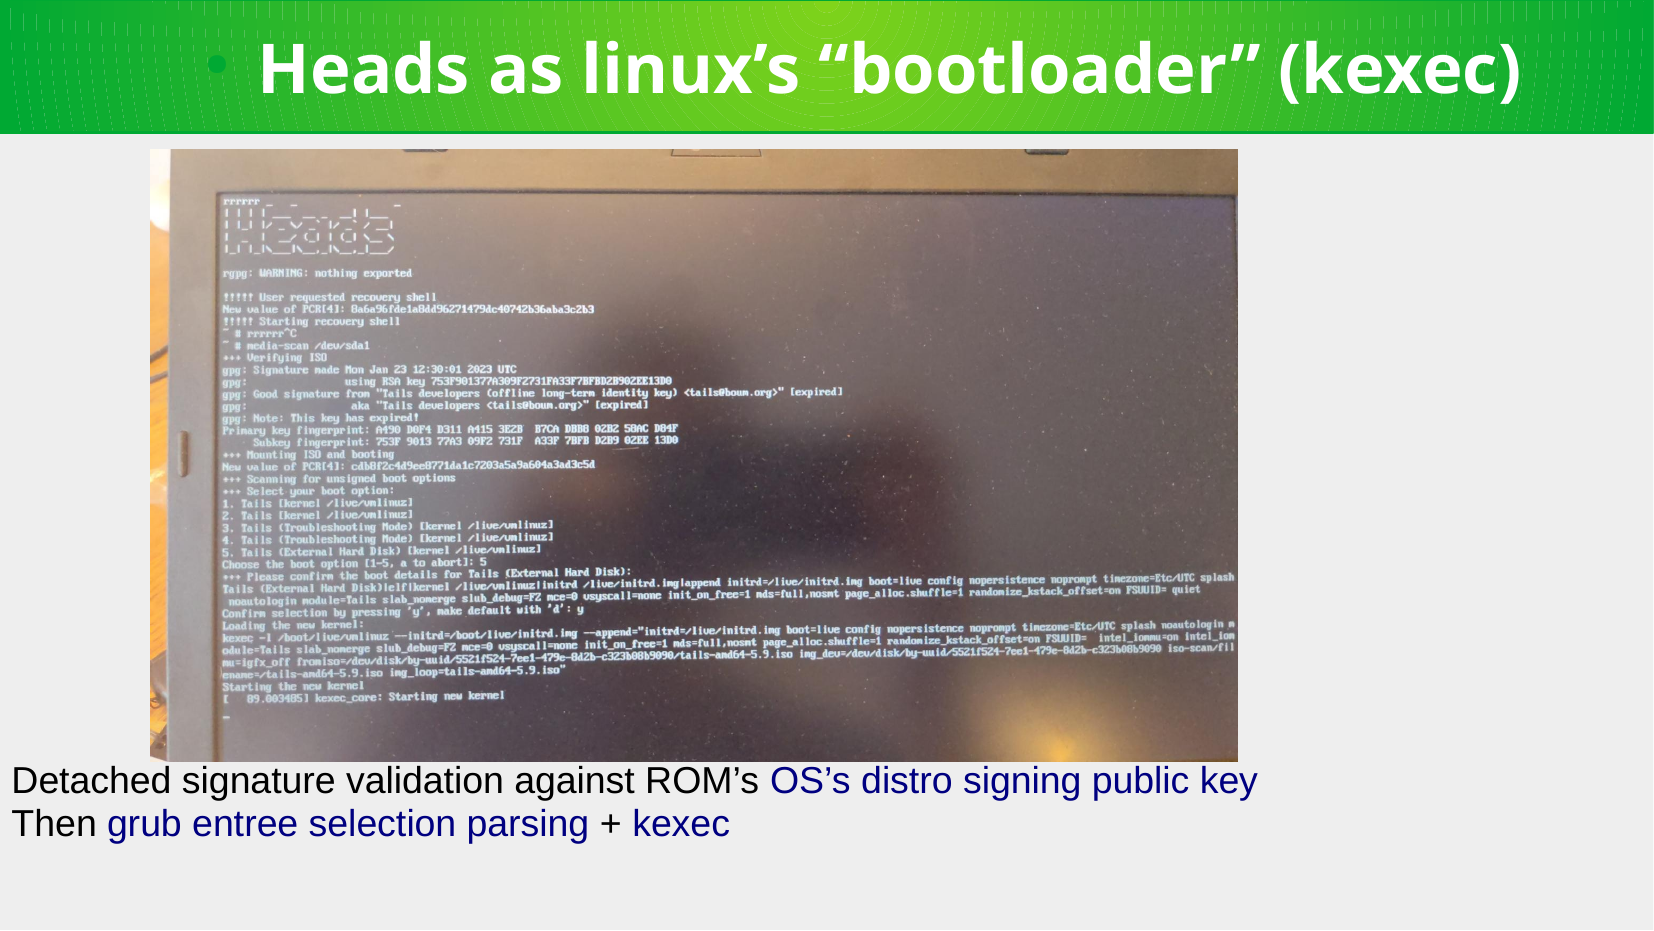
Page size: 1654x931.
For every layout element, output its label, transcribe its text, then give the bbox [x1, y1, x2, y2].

title Heads as linux’s “bootloader” (kexec) [73, 14, 1565, 119]
text_box Detached signature validation against ROM’s OS’s distro signing public key Then grub entree selection parsing + kexec [0, 752, 1274, 852]
picture [150, 149, 1238, 752]
